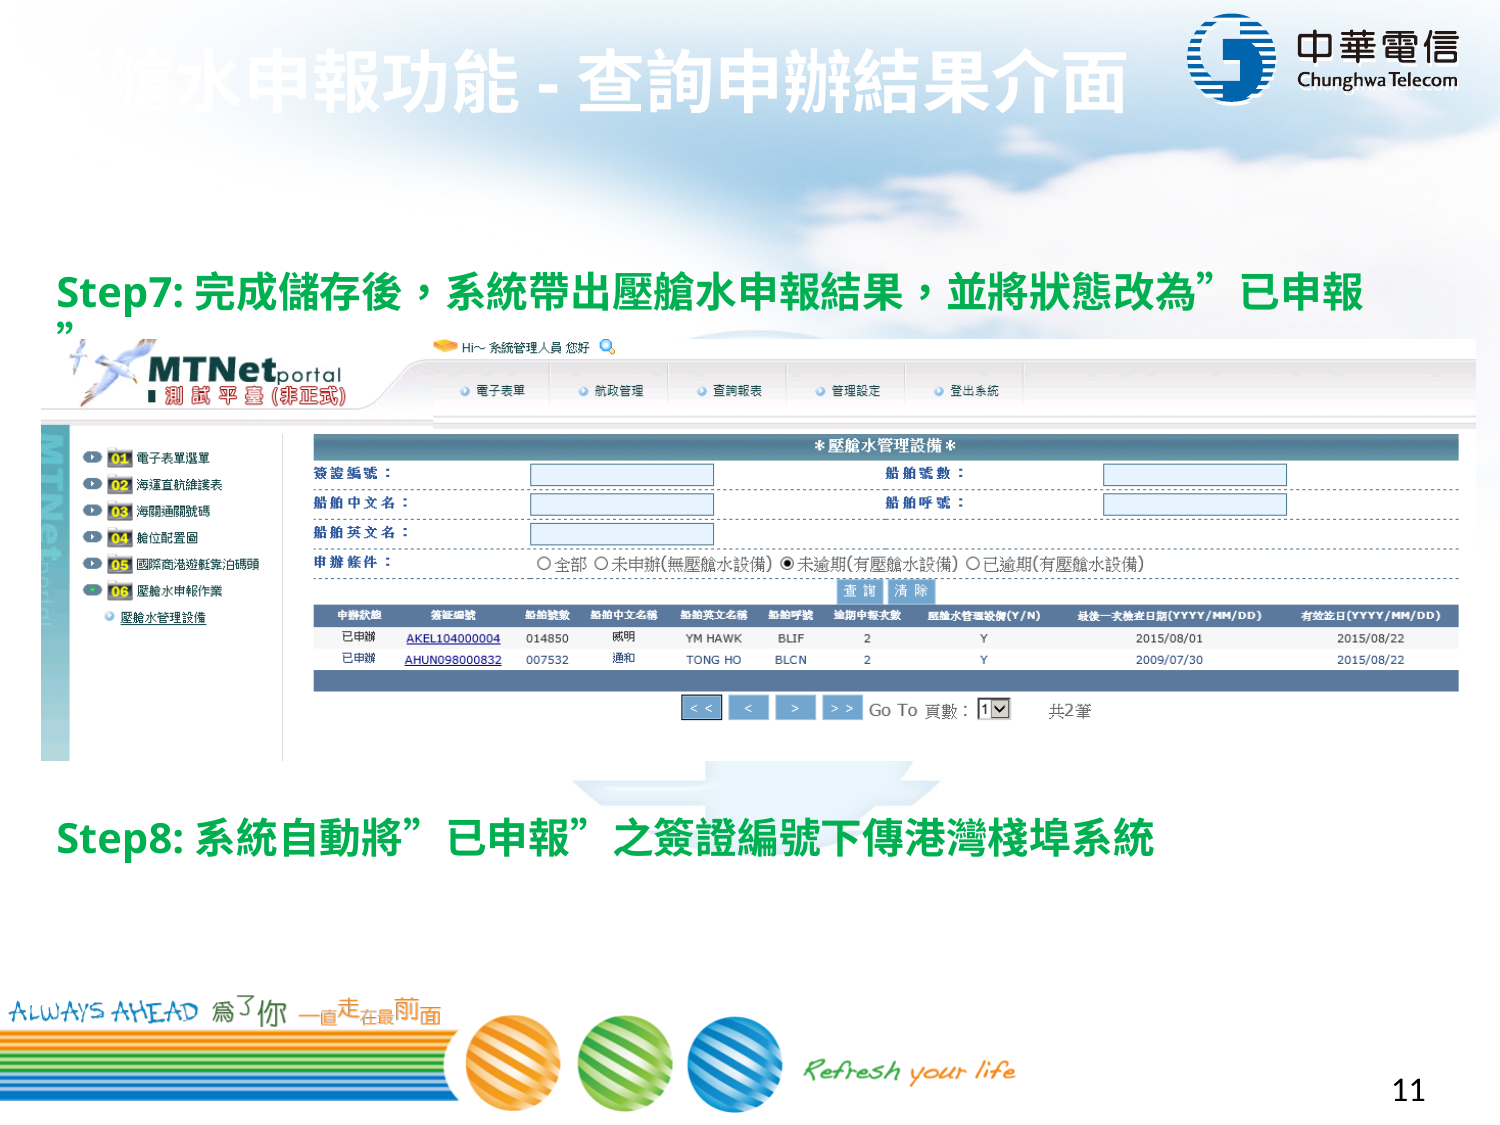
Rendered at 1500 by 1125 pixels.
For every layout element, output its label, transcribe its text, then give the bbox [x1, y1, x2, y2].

text_box Step8:系統自動將”已申報”之簽證編號下傳港灣棧埠系統 [41, 803, 1353, 870]
picture [41, 339, 1476, 761]
text_box Step7:完成儲存後，系統帶出壓艙水申報結果，並將狀態改為”已申報” [41, 257, 1405, 324]
text_box 壓艙水申報功能-查詢申辦結果介面 [0, 30, 1341, 242]
